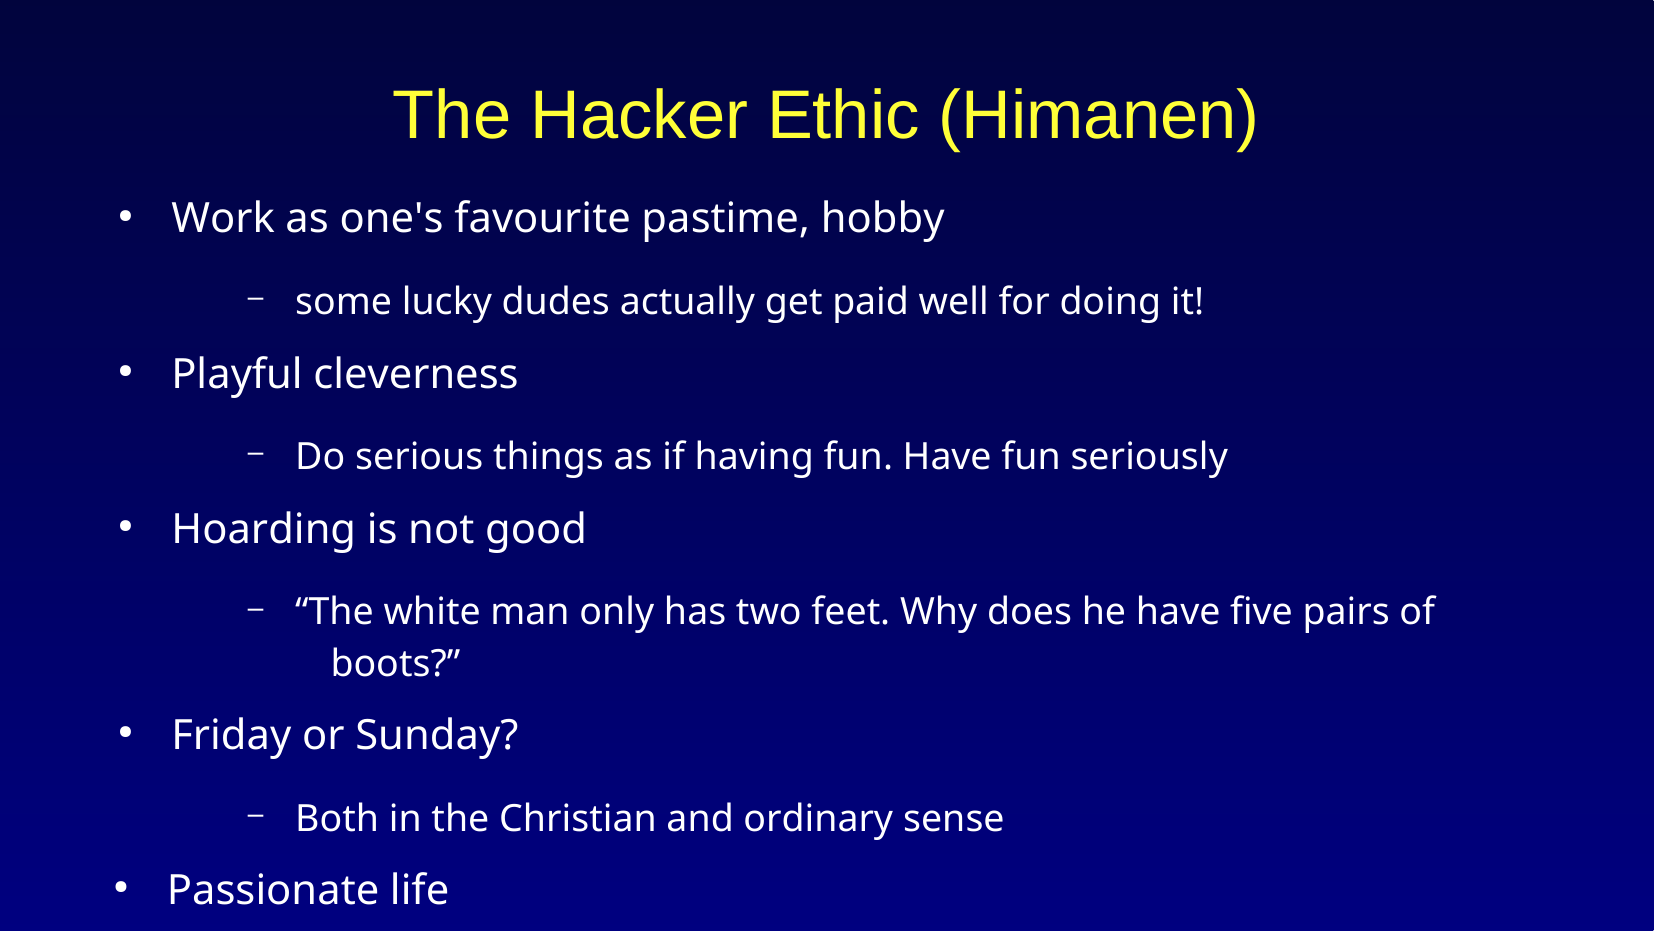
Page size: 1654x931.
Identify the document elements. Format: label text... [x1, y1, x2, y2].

title The Hacker Ethic (Himanen) [82, 37, 1571, 188]
list Work as one's favourite pastime, hobby some lucky dudes actually get paid well for doing it! Playful cleverness Do serious things as if having fun. Have fun seriously Hoarding is not good “The white man only has two feet. Why does he have five pairs of boots?” Friday or Sunday? Both in the Christian and ordinary sense Passionate life “Do. Or do not. There is no try.” [82, 188, 1571, 922]
